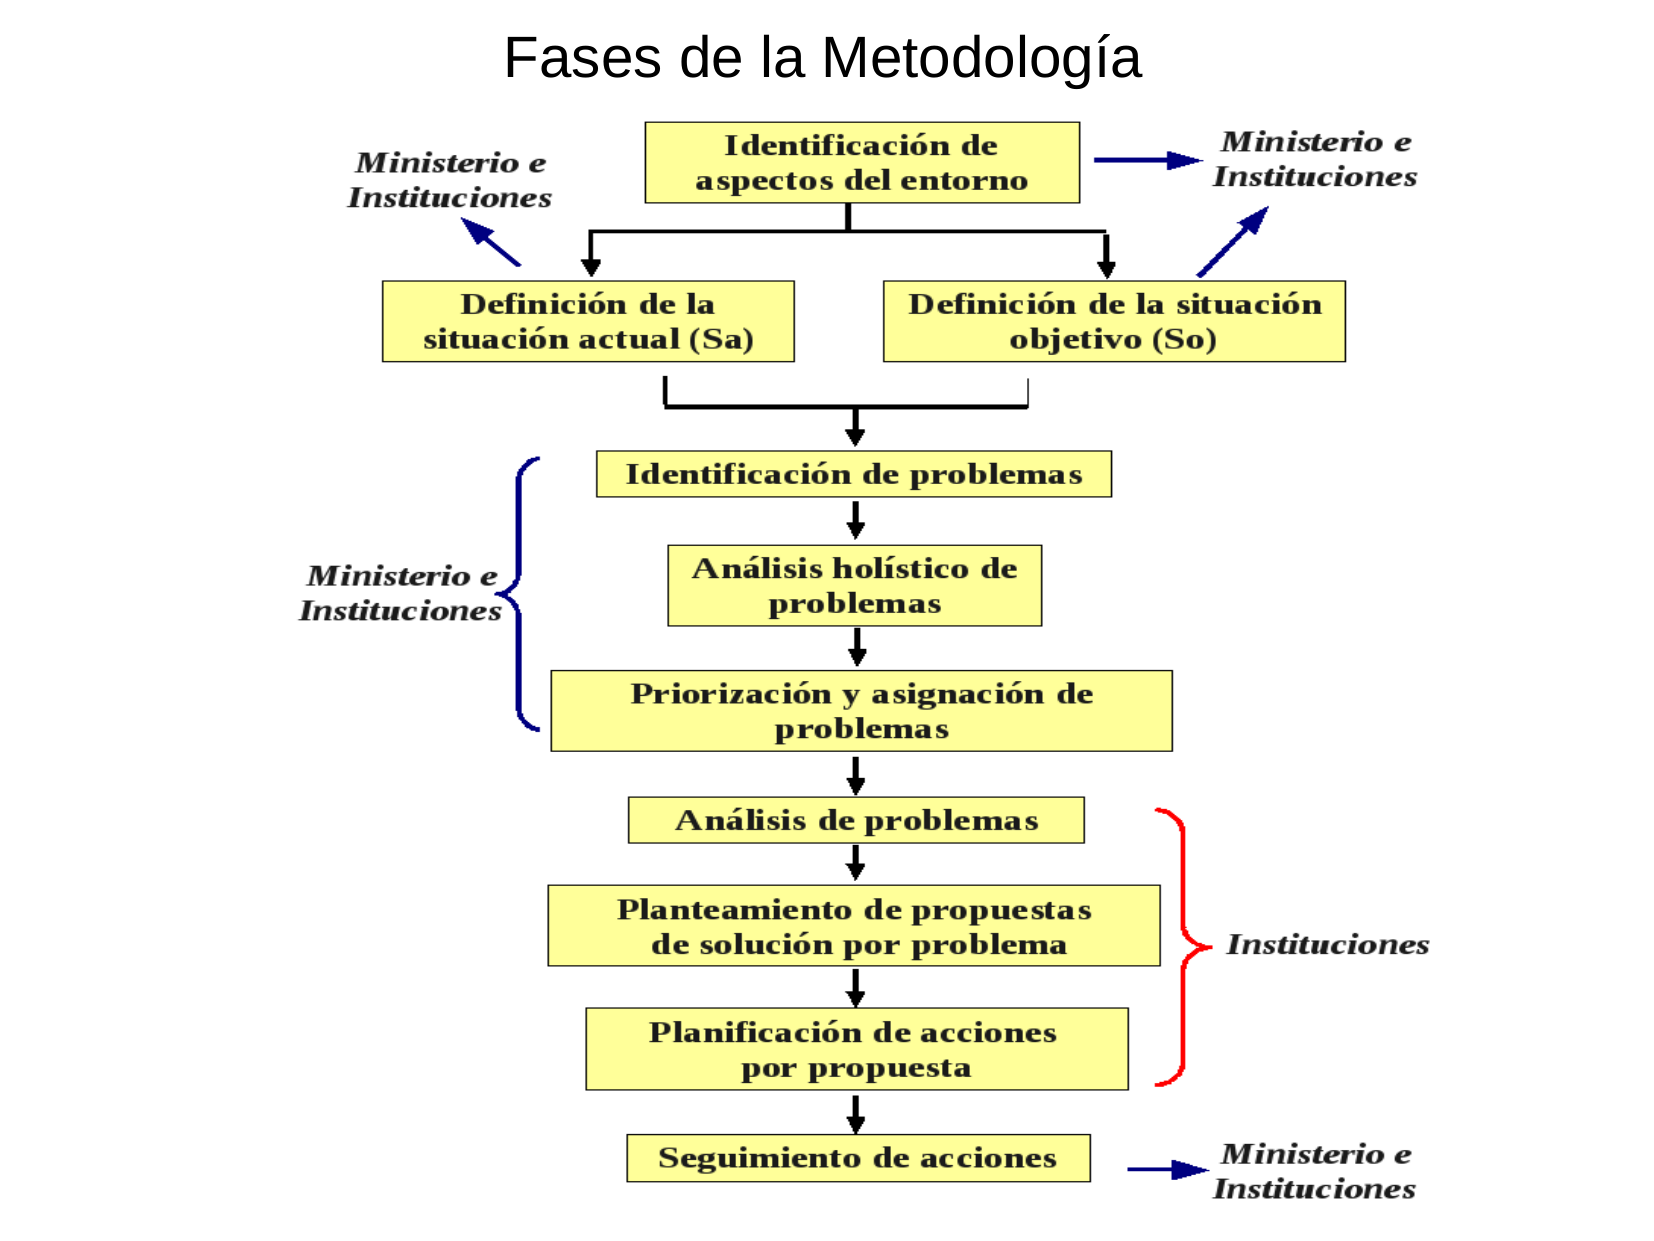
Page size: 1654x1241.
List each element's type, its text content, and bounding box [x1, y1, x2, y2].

text_box Fases de la Metodología [41, 17, 1607, 98]
picture [279, 118, 1477, 1211]
